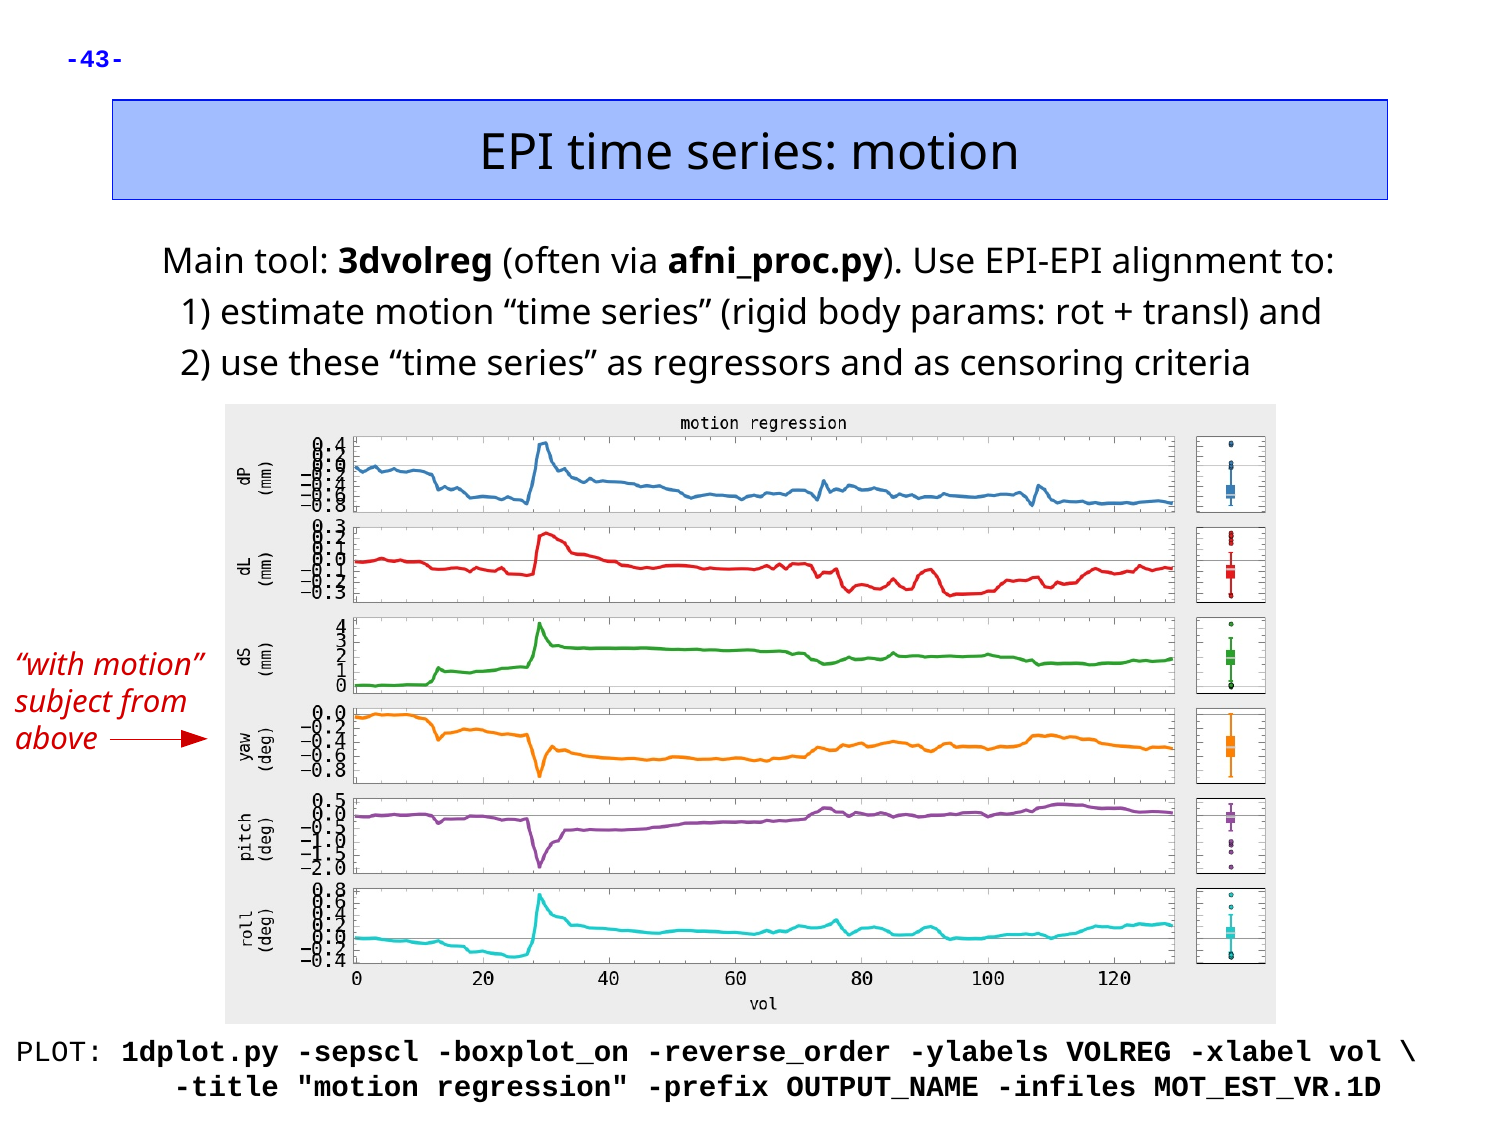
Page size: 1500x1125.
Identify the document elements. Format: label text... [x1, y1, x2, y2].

text_box EPI time series: motion [112, 99, 1388, 200]
text_box PLOT: 1dplot.py -sepscl -boxplot_on -reverse_order -ylabels VOLREG -xlabel vol \ -title "motion regression" -prefix OUTPUT_NAME -infiles MOT_EST_VR.1D [0, 1023, 1500, 1125]
text_box “with motion” subject from above [0, 636, 243, 764]
picture [225, 404, 1276, 1024]
text_box Main tool: 3dvolreg (often via afni_proc.py). Use EPI-EPI alignment to: 1) estimate motion “time series” (rigid body params: rot + transl) and 2) use these “time series” as regressors and as censoring criteria [109, 230, 1378, 391]
